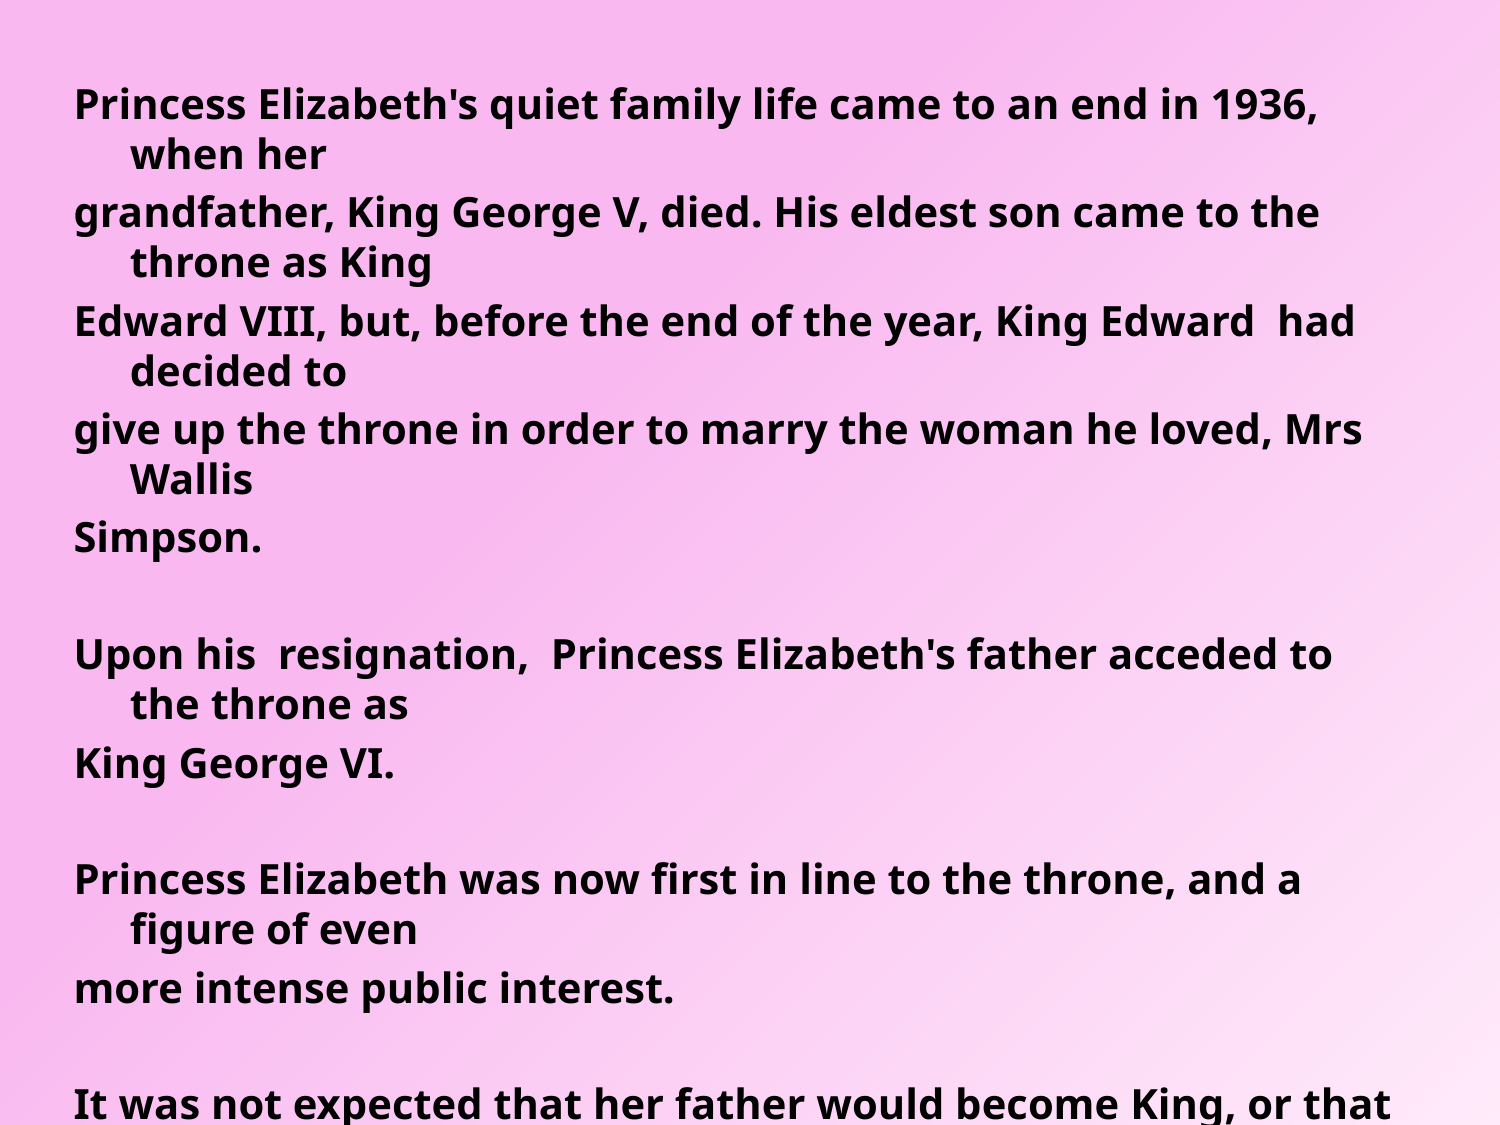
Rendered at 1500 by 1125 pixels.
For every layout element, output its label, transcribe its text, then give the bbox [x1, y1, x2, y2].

list Princess Elizabeth's quiet family life came to an end in 1936, when her grandfather, King George V, died. His eldest son came to the throne as King Edward VIII, but, before the end of the year, King Edward had decided to give up the throne in order to marry the woman he loved, Mrs Wallis Simpson. Upon his resignation, Princess Elizabeth's father acceded to the throne as King George VI. Princess Elizabeth was now first in line to the throne, and a figure of even more intense public interest. It was not expected that her father would become King, or that she would become Queen. [58, 70, 1409, 1005]
